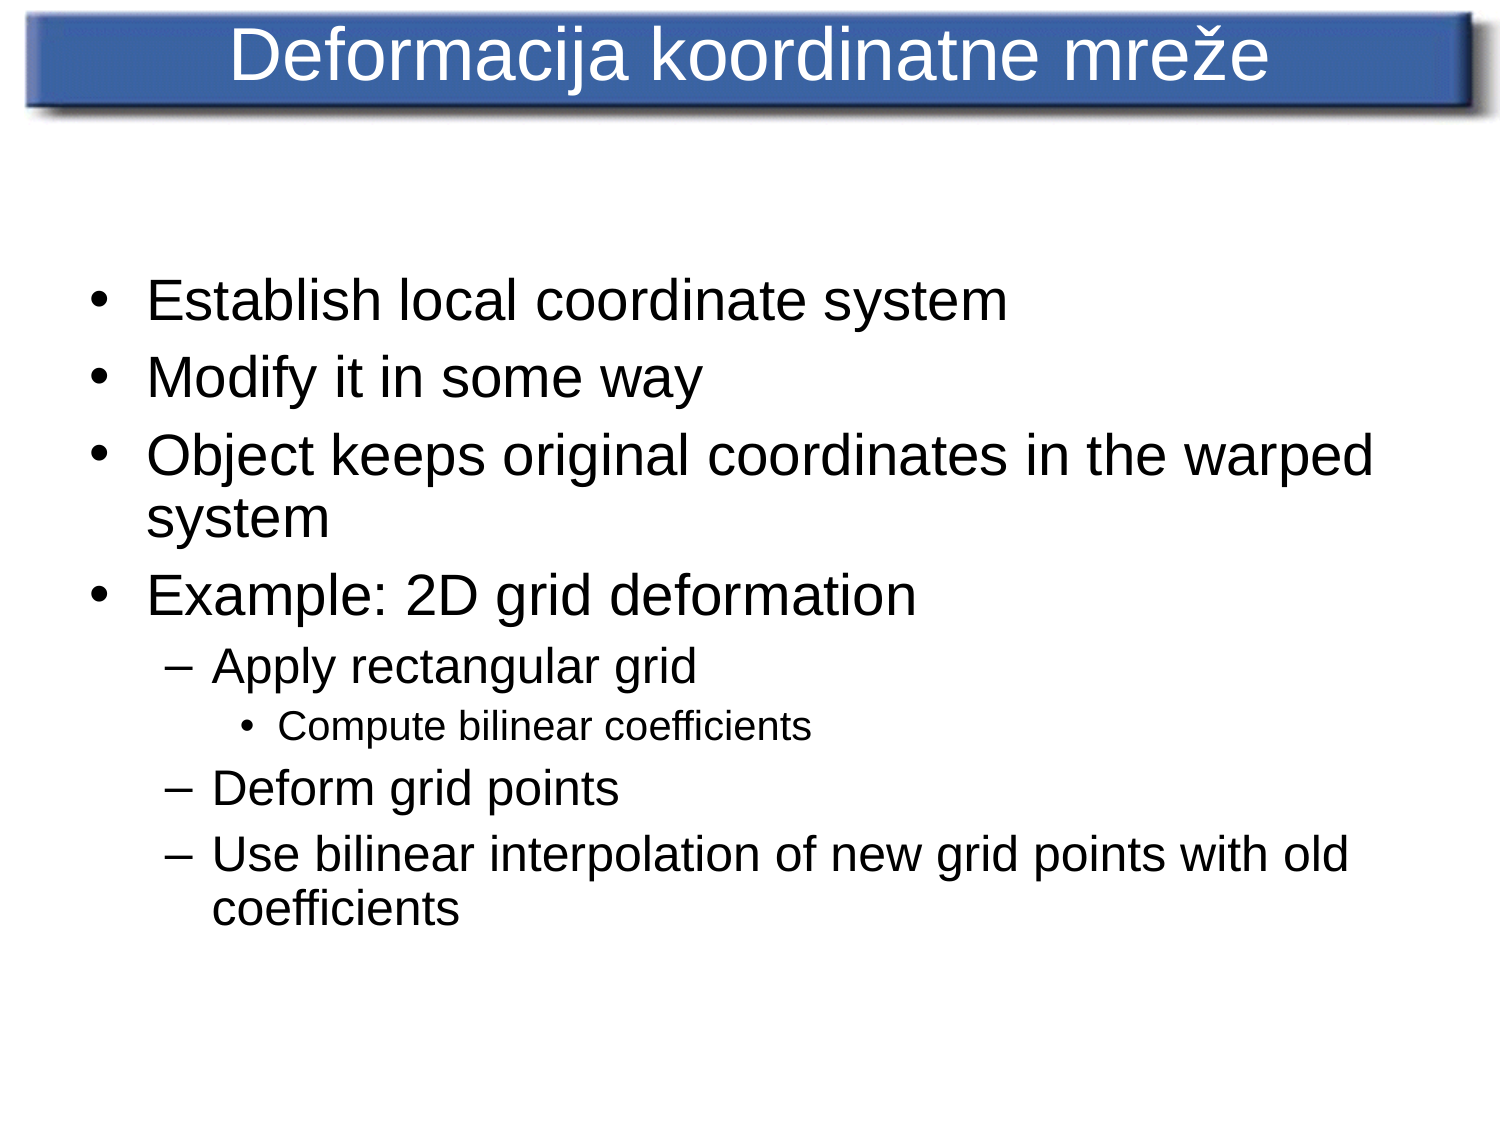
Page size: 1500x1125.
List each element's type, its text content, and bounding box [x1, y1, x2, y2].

list Establish local coordinate system Modify it in some way Object keeps original coordinates in the warped system Example: 2D grid deformation Apply rectangular grid Compute bilinear coefficients Deform grid points Use bilinear interpolation of new grid points with old coefficients [75, 262, 1426, 1006]
picture [24, 9, 1500, 125]
title Deformacija koordinatne mreže [75, 0, 1426, 103]
